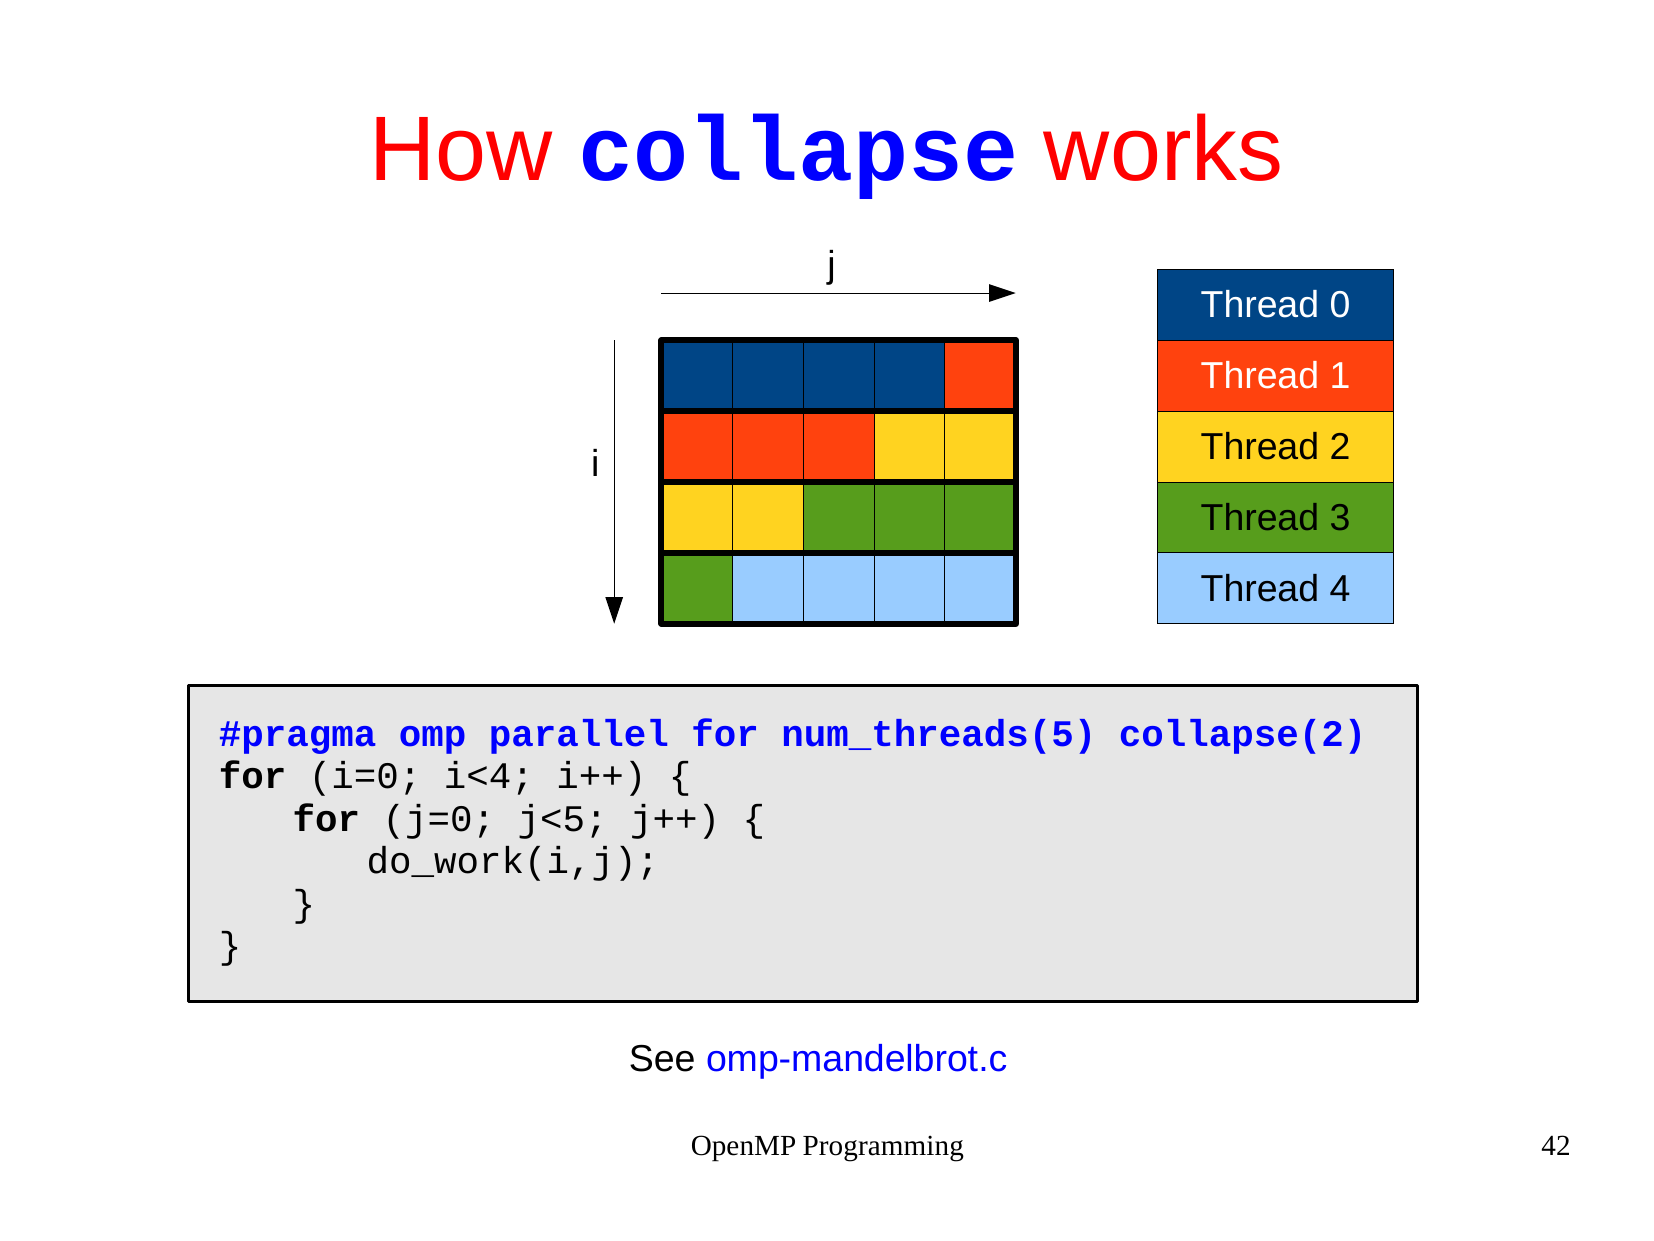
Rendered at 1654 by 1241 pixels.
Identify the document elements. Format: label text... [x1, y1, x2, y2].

text_box i [576, 434, 615, 492]
text_box Thread 2 [1157, 411, 1394, 482]
text_box See omp-mandelbrot.c [614, 1029, 1040, 1087]
text_box j [812, 236, 851, 294]
text_box Thread 4 [1157, 552, 1394, 624]
text_box [664, 485, 1013, 550]
text_box Thread 3 [1157, 482, 1394, 552]
text_box #pragma omp parallel for num_threads(5) collapse(2) for (i=0; i<4; i++) { for (j=0; j<5; j++) { do_work(i,j); } } [188, 685, 1418, 1002]
text_box Thread 0 [1157, 269, 1394, 340]
title How collapse works [82, 49, 1571, 257]
text_box [664, 414, 1013, 479]
text_box Thread 1 [1157, 340, 1394, 411]
text_box [664, 556, 1013, 621]
text_box [664, 343, 1013, 408]
